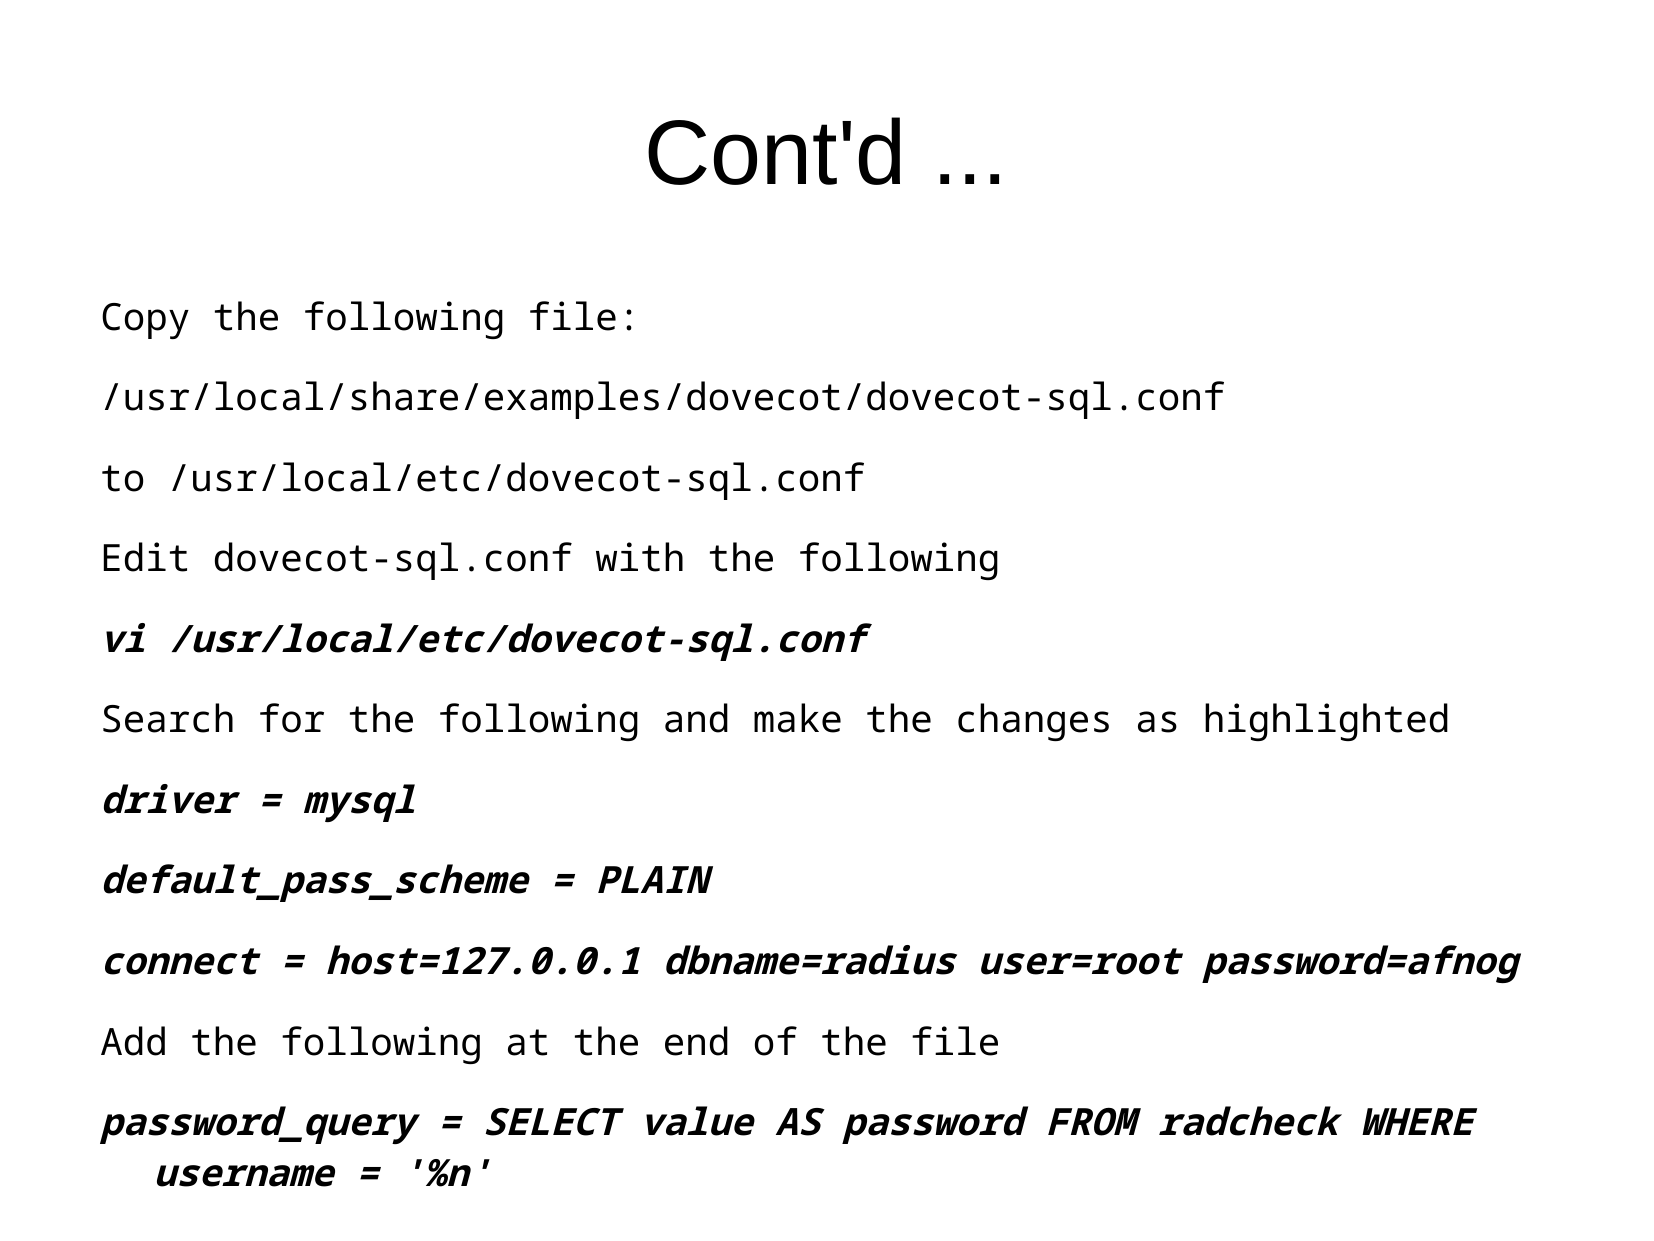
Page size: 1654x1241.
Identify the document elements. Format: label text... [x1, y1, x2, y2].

list Copy the following file: /usr/local/share/examples/dovecot/dovecot-sql.conf to /usr/local/etc/dovecot-sql.conf Edit dovecot-sql.conf with the following vi /usr/local/etc/dovecot-sql.conf Search for the following and make the changes as highlighted driver = mysql default_pass_scheme = PLAIN connect = host=127.0.0.1 dbname=radius user=root password=afnog Add the following at the end of the file password_query = SELECT value AS password FROM radcheck WHERE username = '%n' [82, 290, 1571, 1109]
title Cont'd ... [82, 56, 1571, 250]
